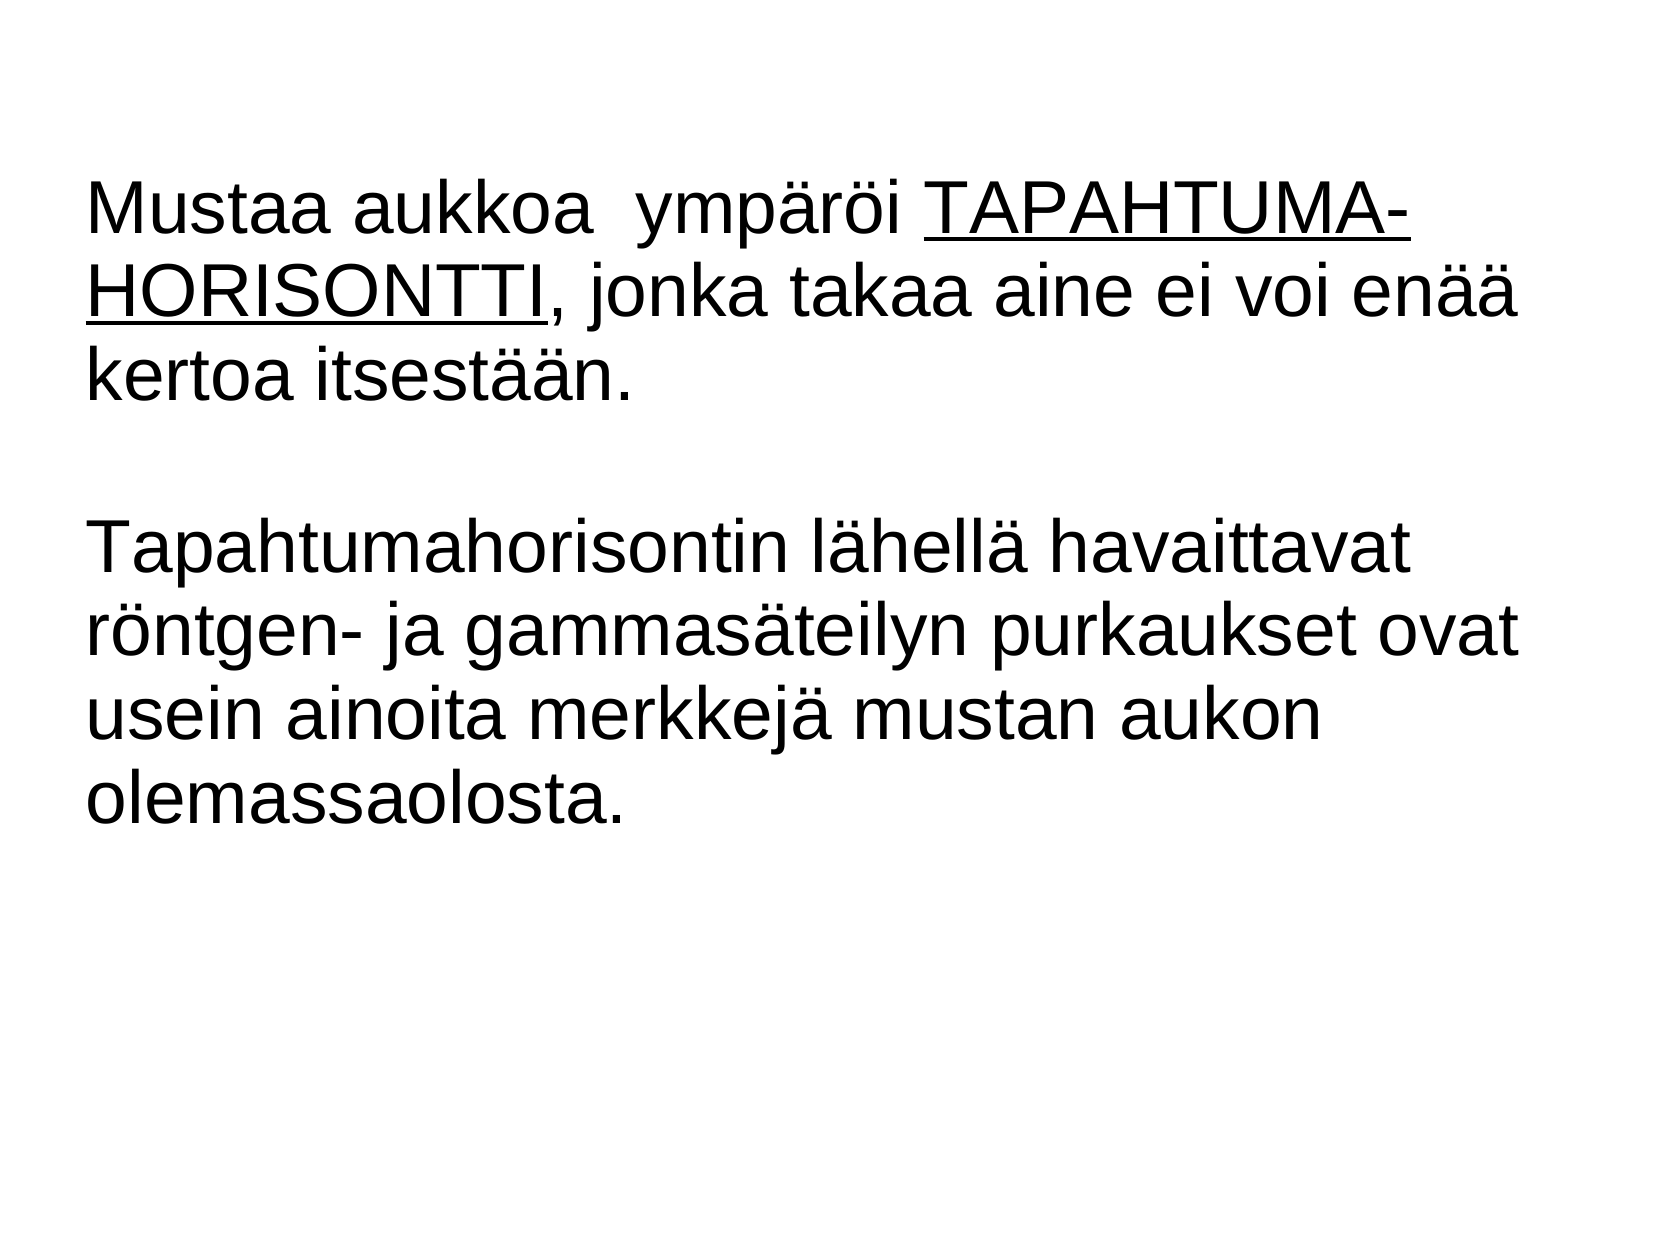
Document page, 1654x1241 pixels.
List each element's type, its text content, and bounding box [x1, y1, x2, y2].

text_box Mustaa aukkoa ympäröi TAPAHTUMA-HORISONTTI, jonka takaa aine ei voi enää kertoa itsestään. Tapahtumahorisontin lähellä havaittavat röntgen- ja gammasäteilyn purkaukset ovat usein ainoita merkkejä mustan aukon olemassaolosta. [70, 153, 1606, 673]
